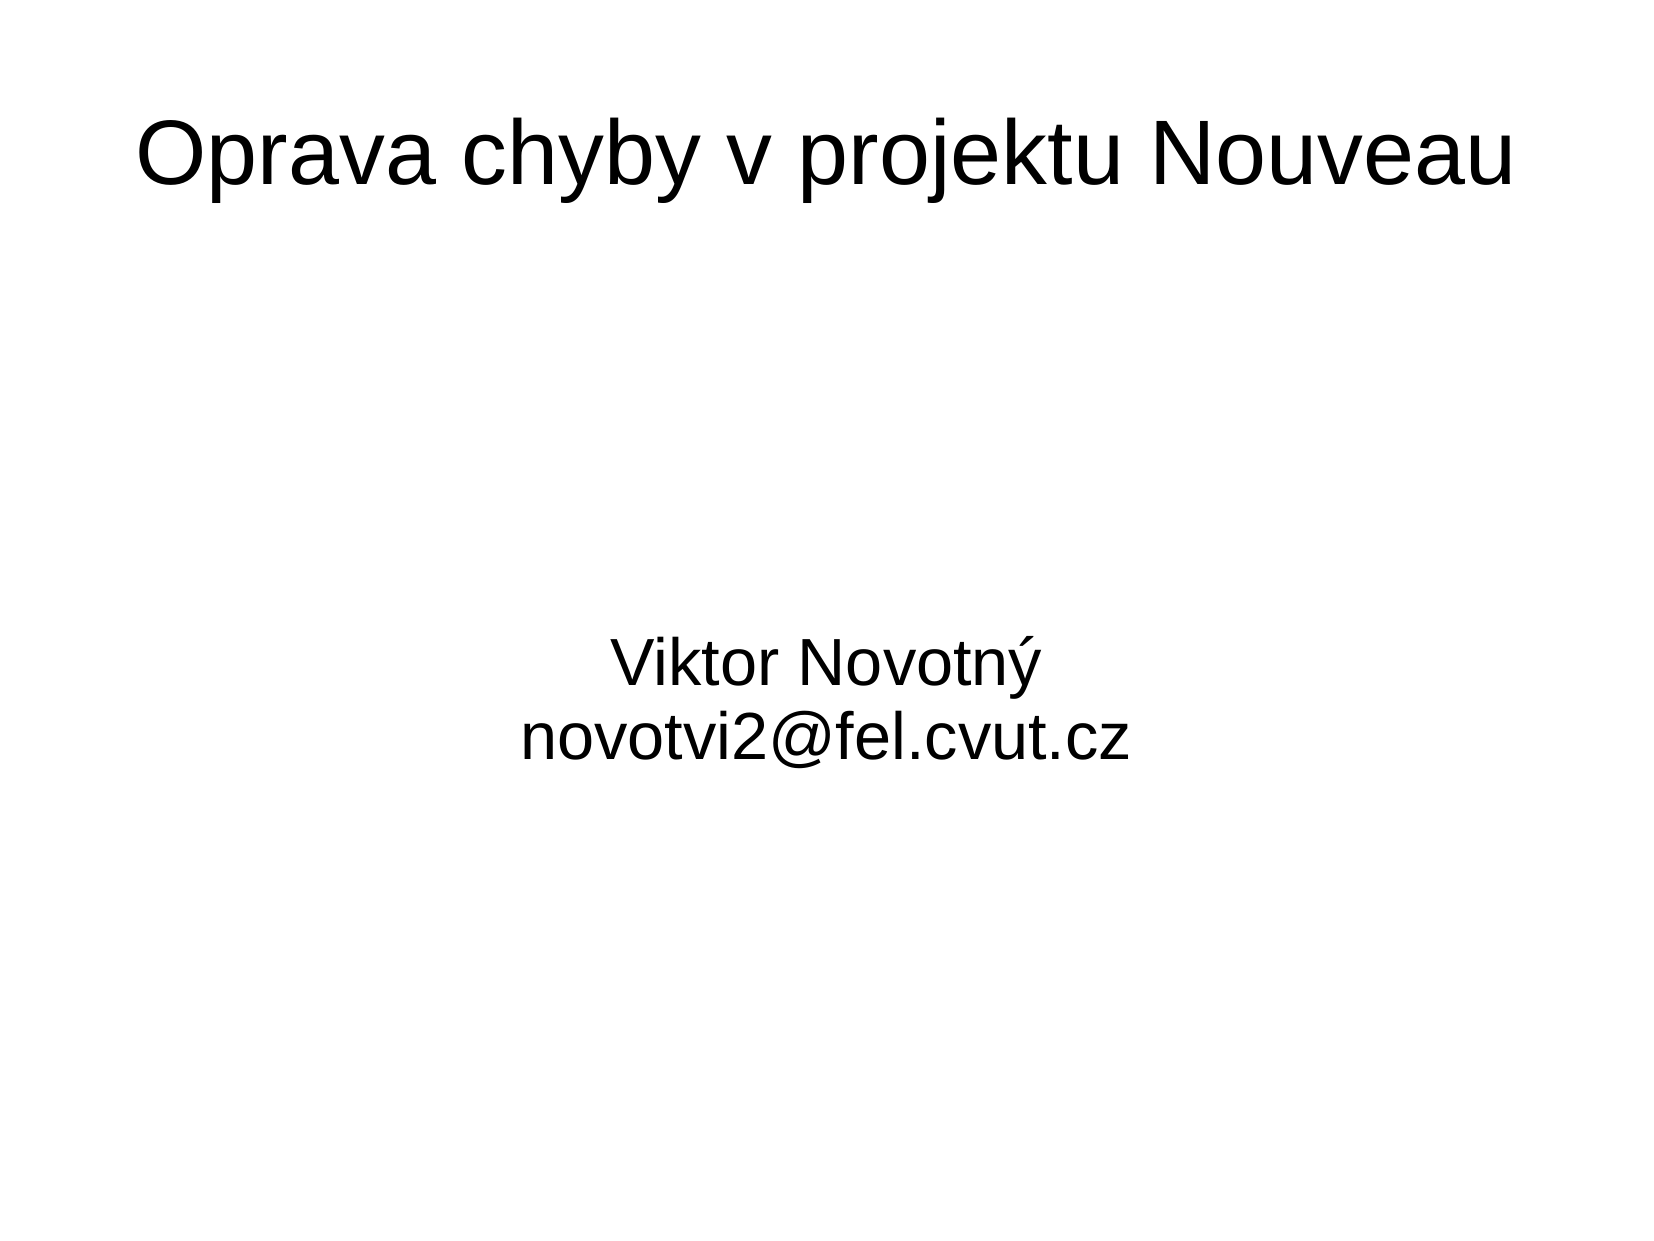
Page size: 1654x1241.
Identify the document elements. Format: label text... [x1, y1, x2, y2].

subtitle Viktor Novotný novotvi2@fel.cvut.cz [82, 290, 1571, 1109]
title Oprava chyby v projektu Nouveau [82, 49, 1571, 257]
